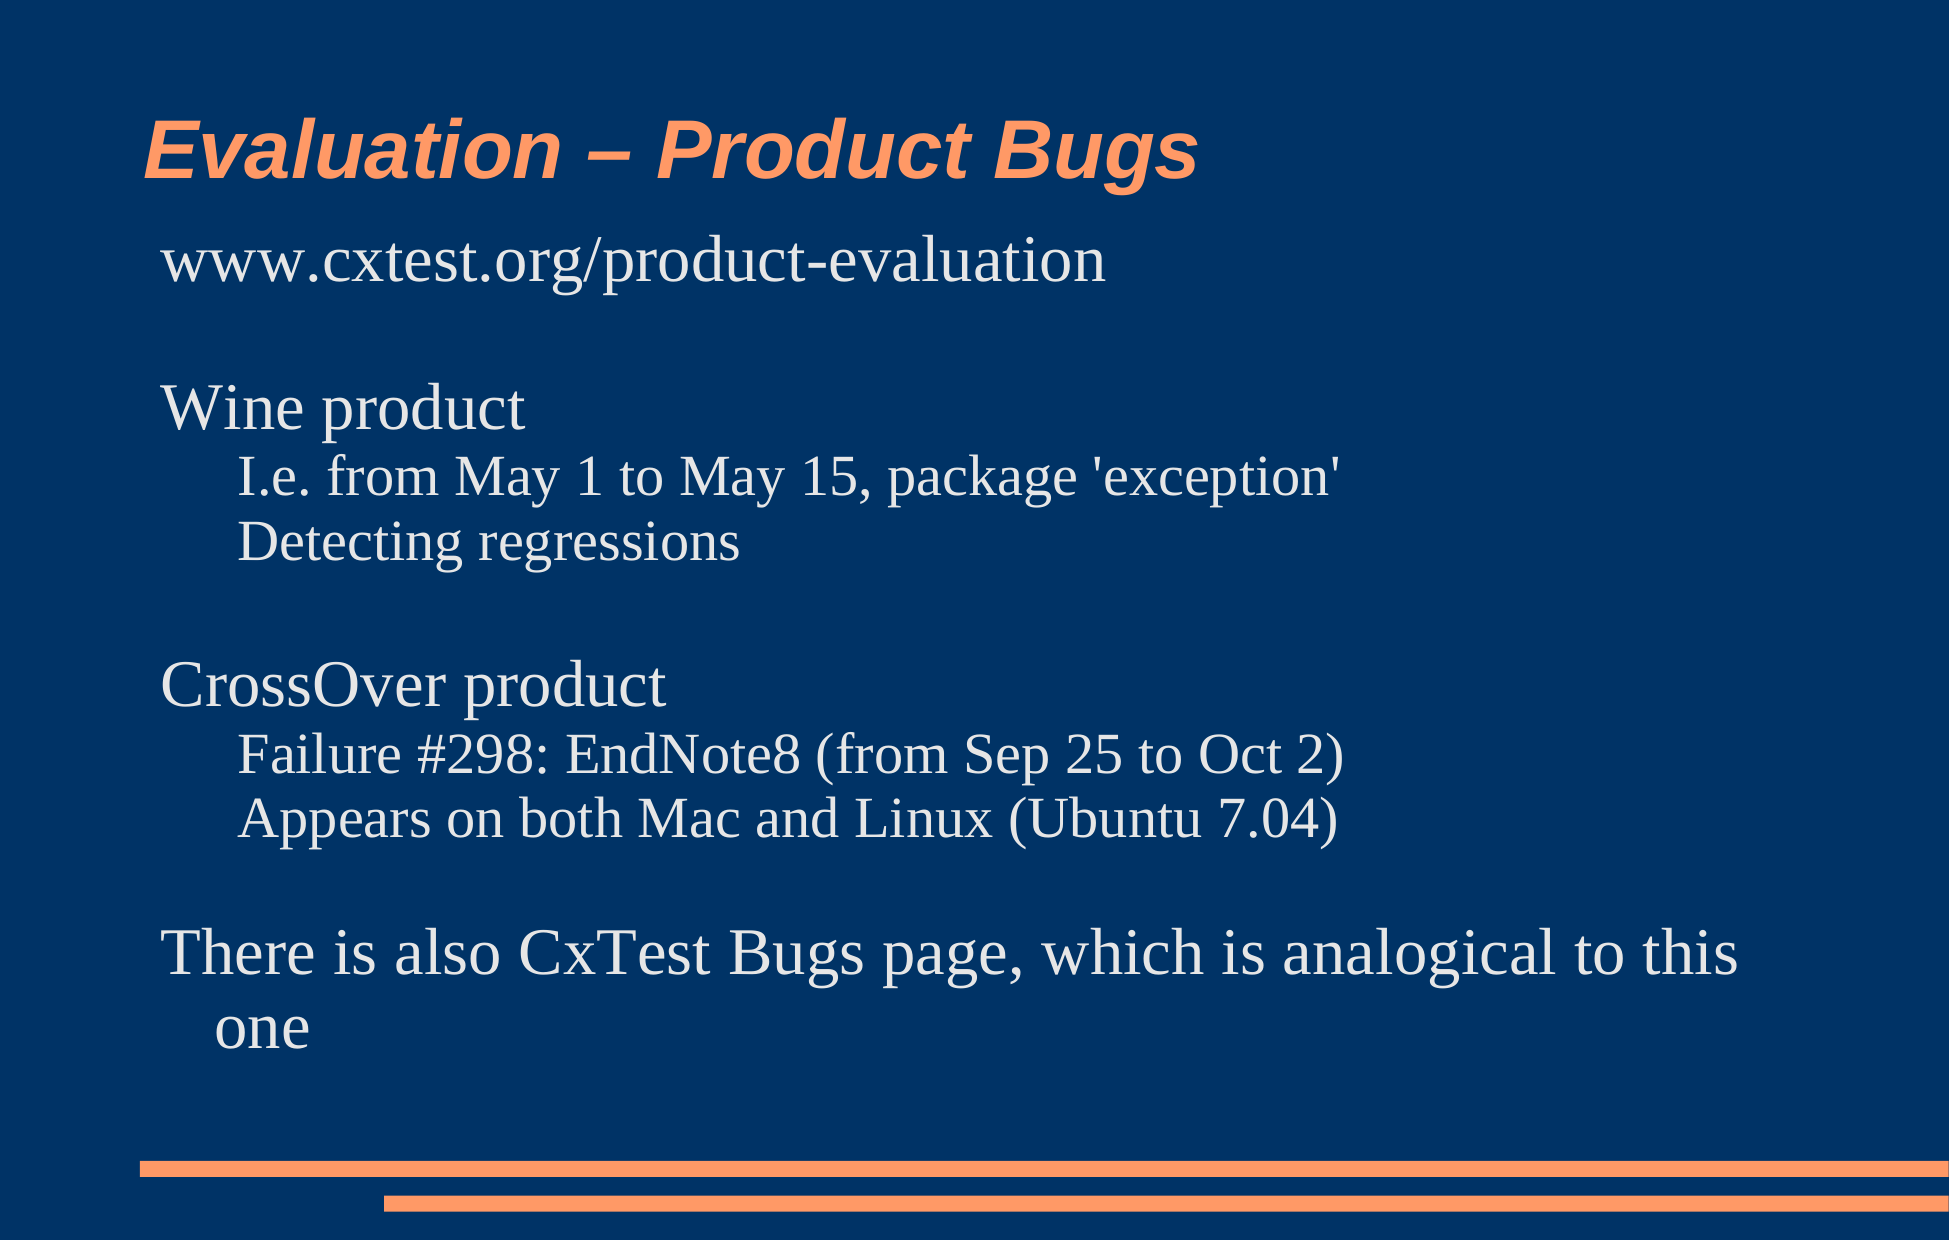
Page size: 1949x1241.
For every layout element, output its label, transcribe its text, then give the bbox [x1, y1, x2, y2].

list www.cxtest.org/product-evaluation Wine product I.e. from May 1 to May 15, package 'exception' Detecting regressions CrossOver product Failure #298: EndNote8 (from Sep 25 to Oct 2) Appears on both Mac and Linux (Ubuntu 7.04) There is also CxTest Bugs page, which is analogical to this one [143, 221, 1840, 1140]
title Evaluation – Product Bugs [143, 46, 1808, 221]
